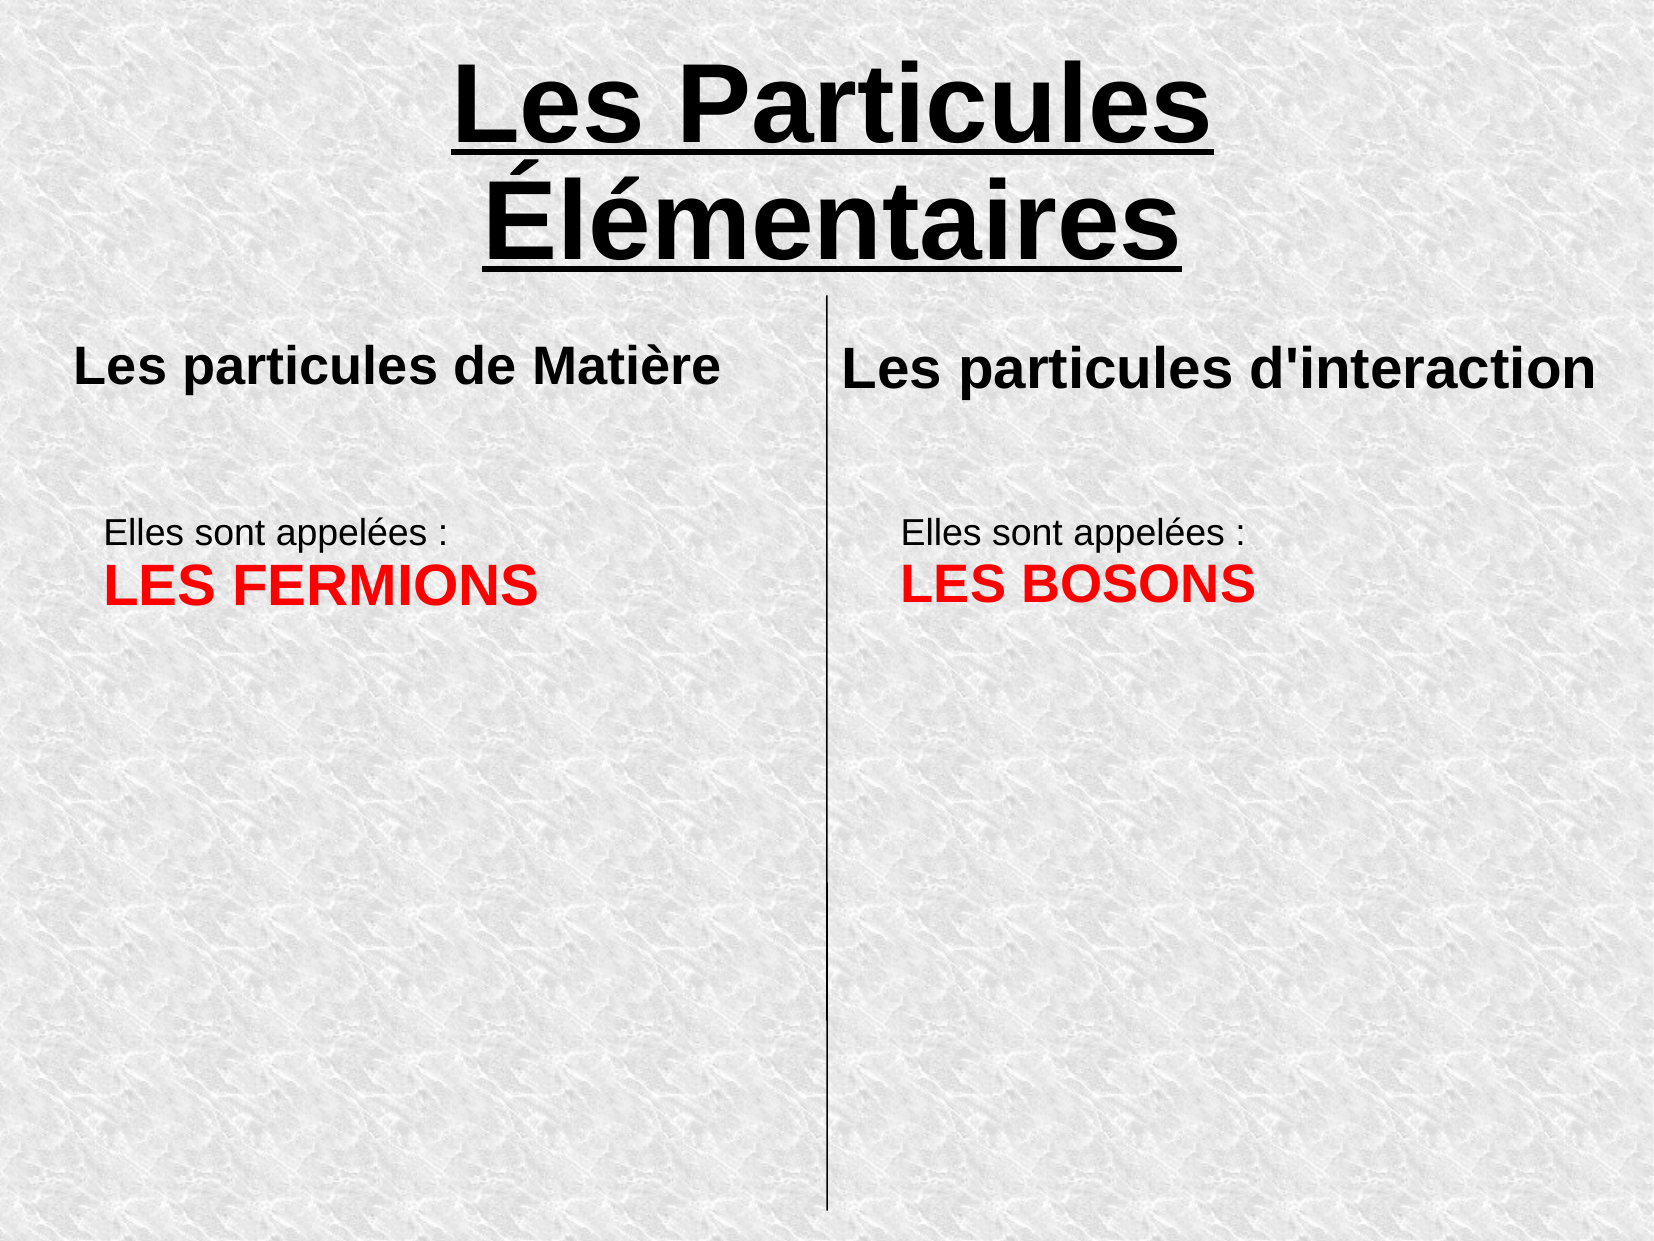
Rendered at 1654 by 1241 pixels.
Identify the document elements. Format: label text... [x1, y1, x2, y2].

text_box Elles sont appelées : LES FERMIONS [88, 502, 680, 626]
text_box Les particules d'interaction [826, 324, 1625, 407]
text_box Les particules de Matière [59, 324, 768, 402]
text_box Elles sont appelées : LES BOSONS [885, 502, 1625, 621]
title Les Particules Élémentaires [88, 0, 1577, 325]
picture [0, 0, 1654, 1241]
